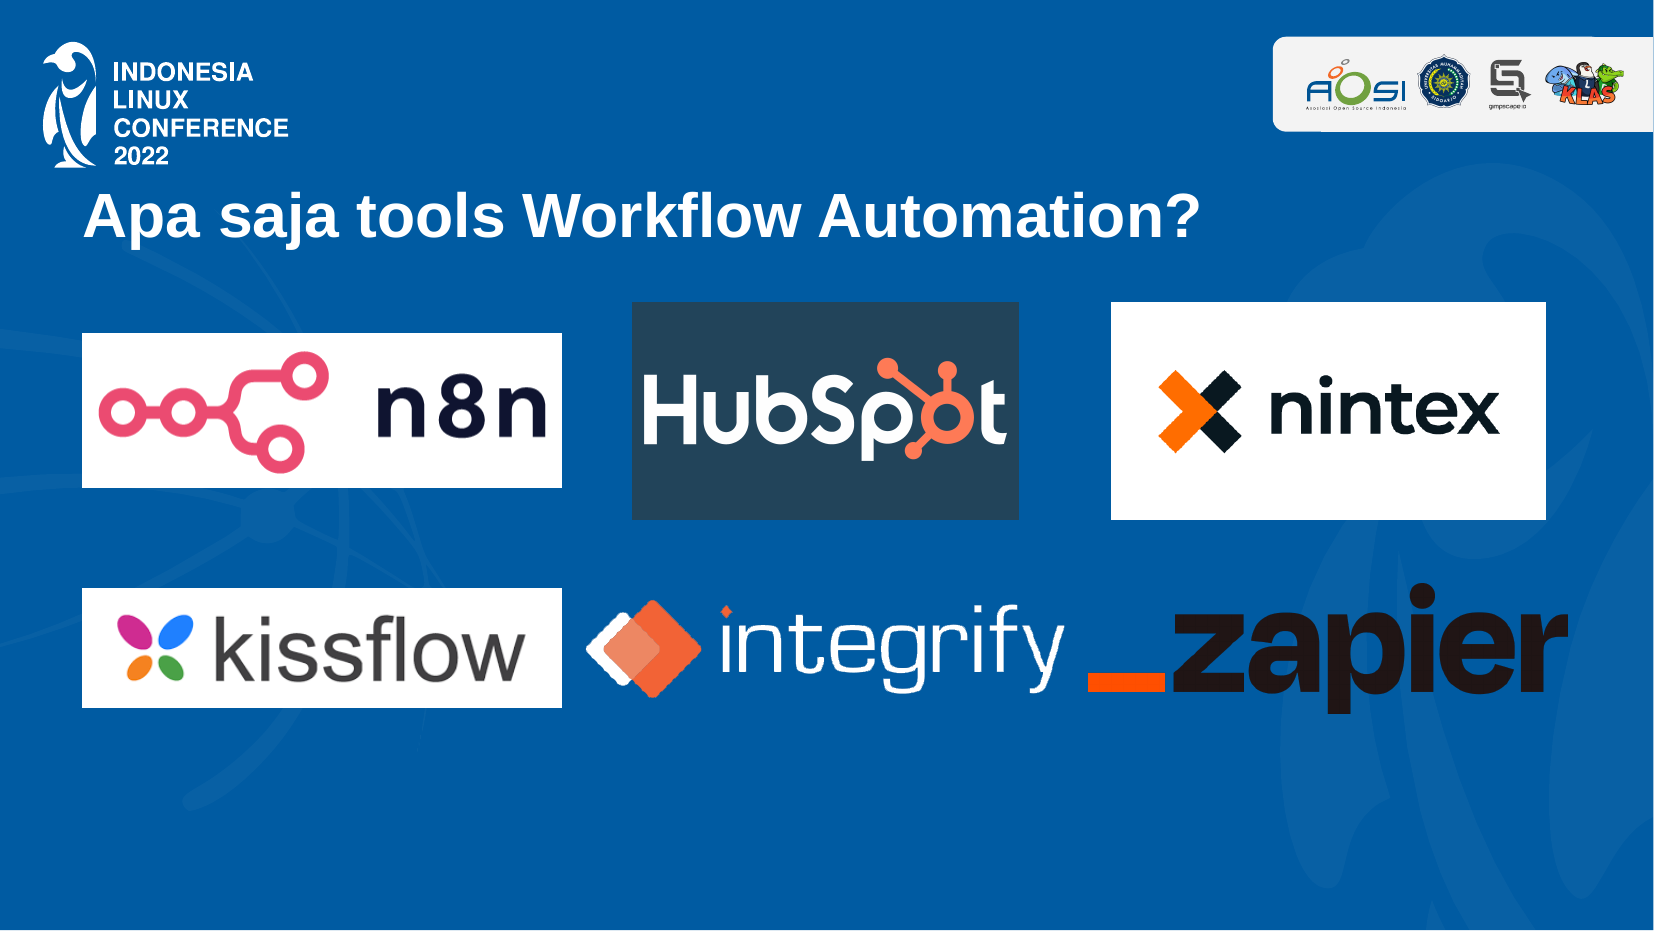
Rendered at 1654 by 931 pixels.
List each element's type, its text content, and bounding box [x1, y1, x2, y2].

picture [1417, 54, 1471, 108]
picture [82, 333, 562, 488]
picture [1088, 583, 1568, 714]
picture [632, 302, 1019, 520]
title Apa saja tools Workflow Automation? [82, 150, 1571, 281]
picture [82, 588, 562, 708]
picture [1545, 62, 1624, 105]
picture [1111, 302, 1546, 520]
picture [585, 599, 1065, 698]
